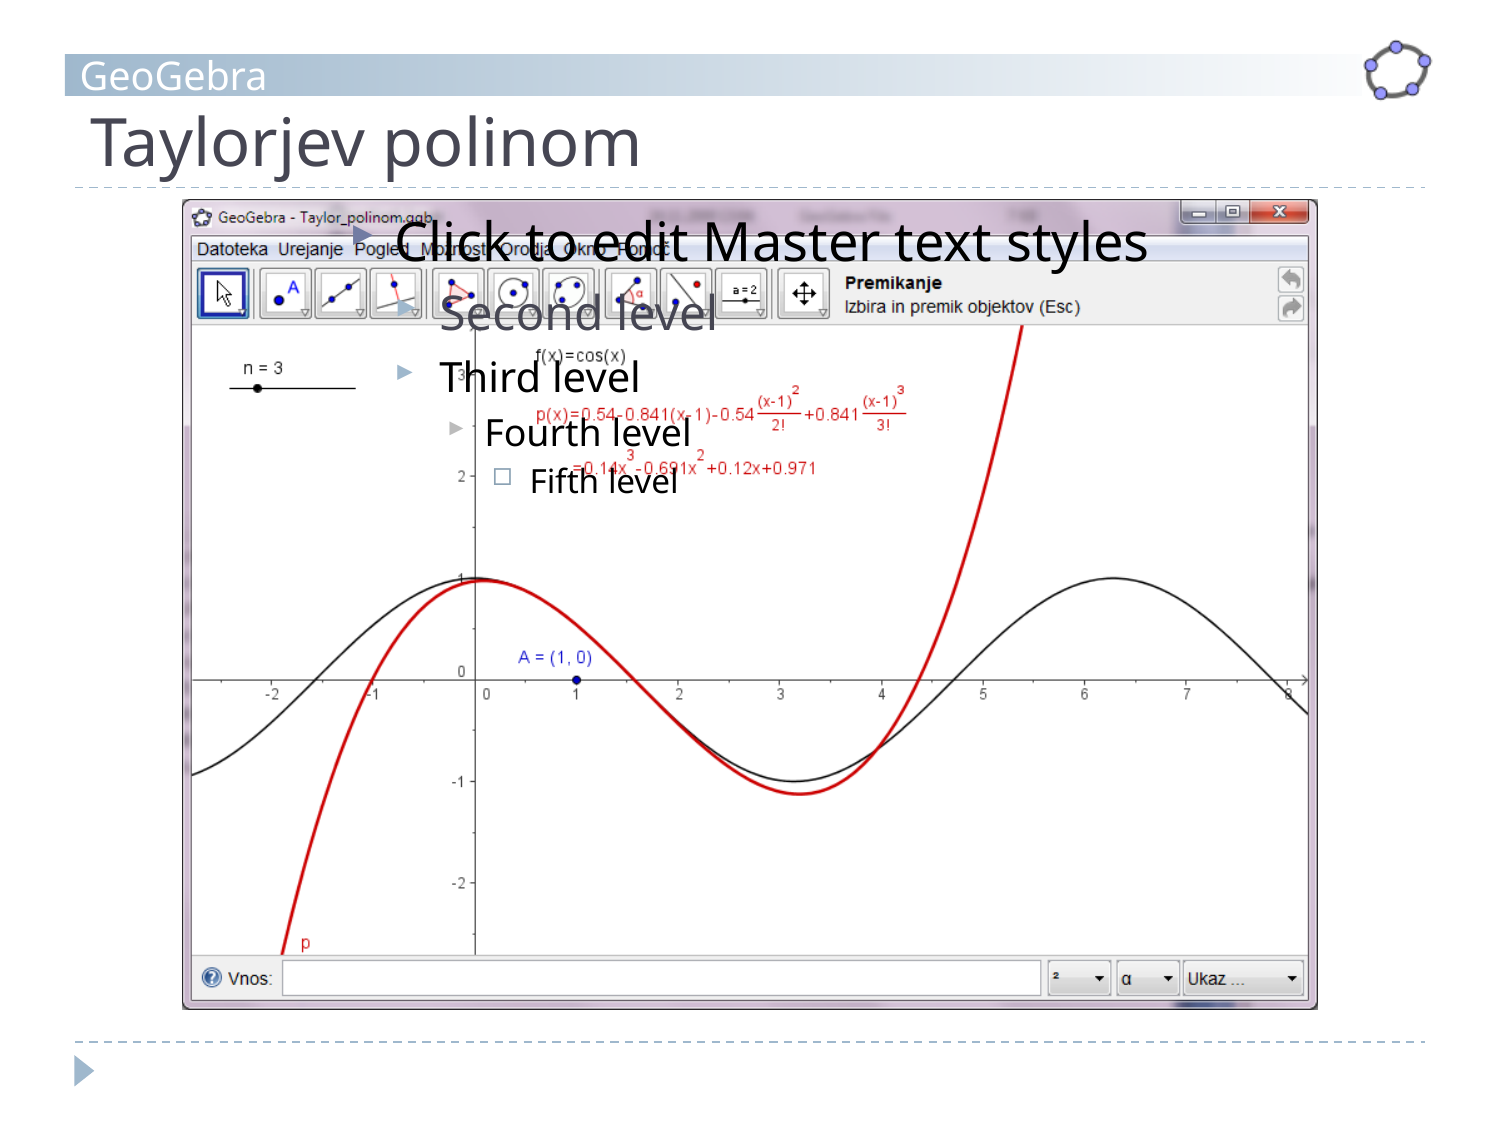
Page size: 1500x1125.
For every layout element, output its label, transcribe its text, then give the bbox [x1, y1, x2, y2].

picture [182, 199, 1318, 1010]
title Taylorjev polinom [75, 24, 1425, 188]
picture [1425, 35, 1434, 103]
